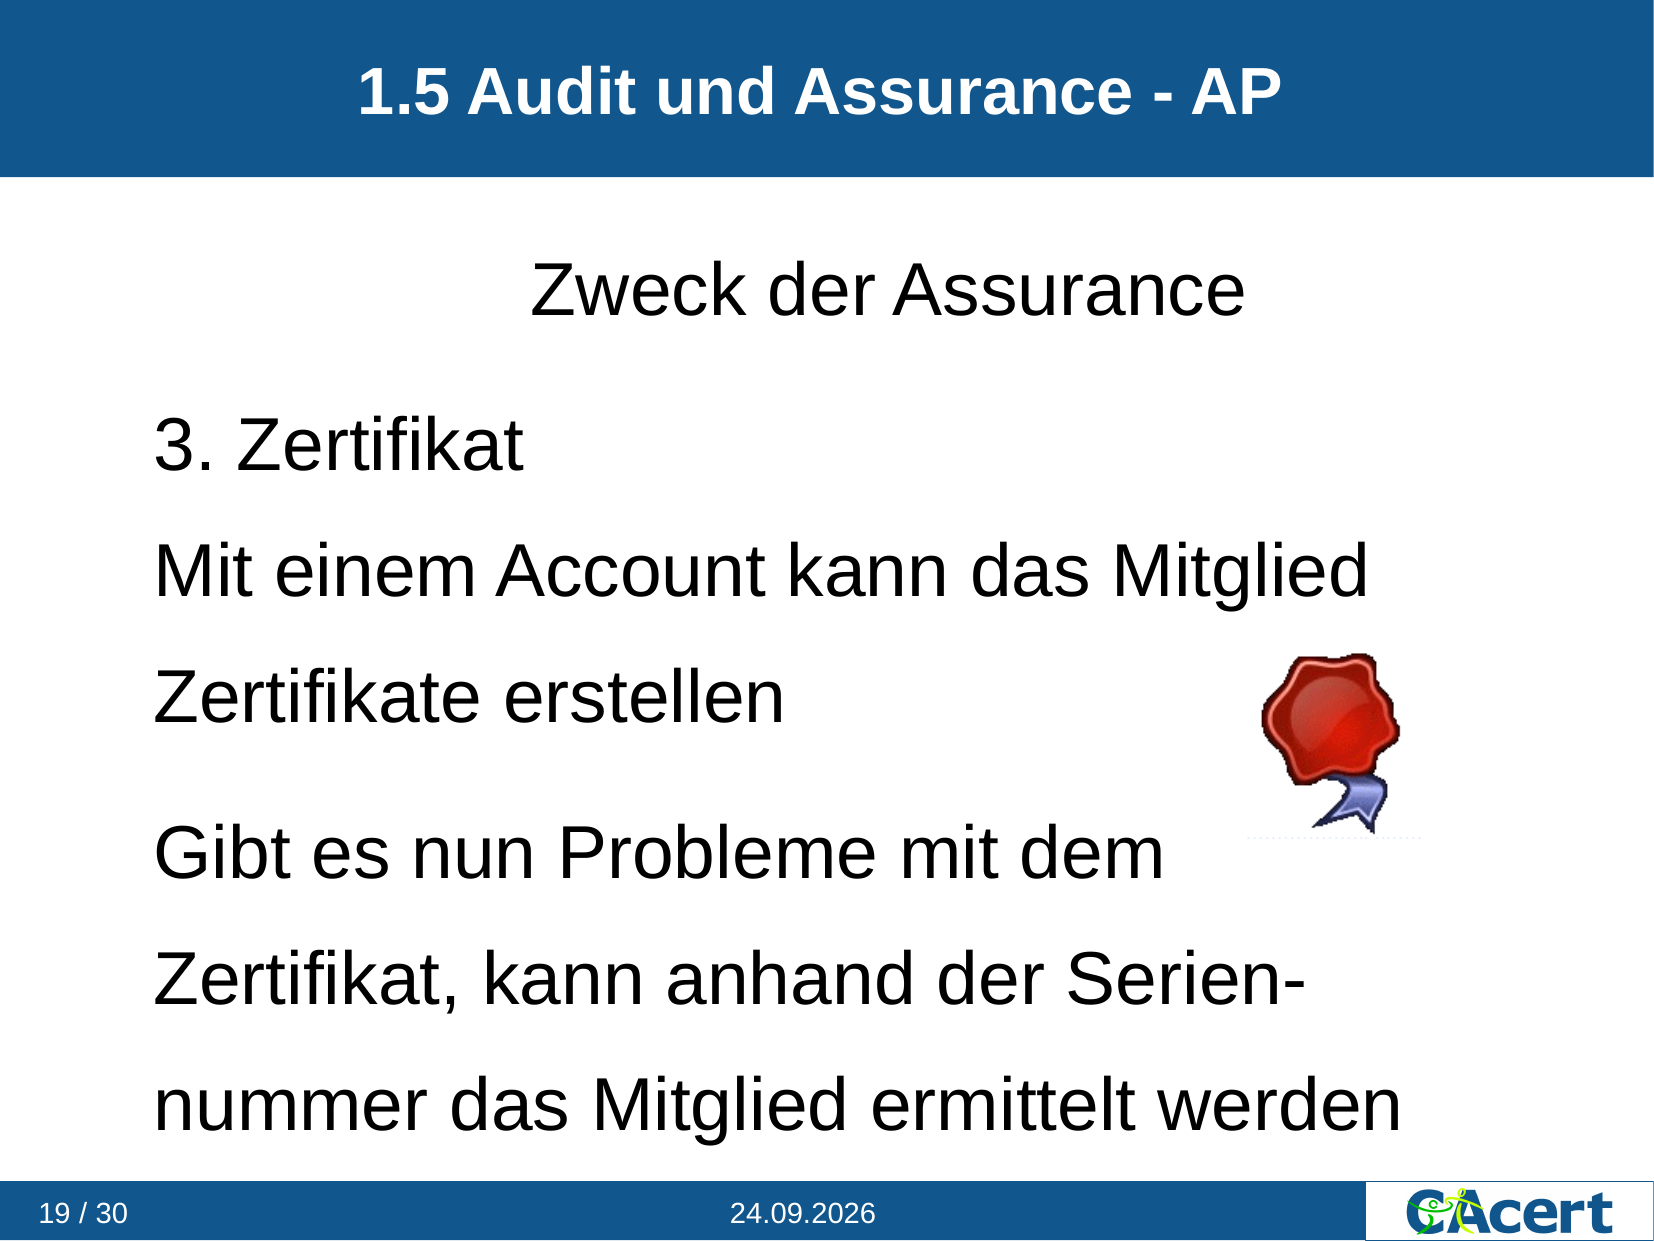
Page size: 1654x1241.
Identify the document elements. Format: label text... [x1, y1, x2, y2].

list Zweck der Assurance 3. Zertifikat Mit einem Account kann das Mitglied Zertifikate erstellen Gibt es nun Probleme mit dem Zertifikat, kann anhand der Serien- nummer das Mitglied ermittelt werden [82, 205, 1625, 1105]
picture [1240, 649, 1430, 839]
picture [1406, 1187, 1613, 1235]
title 1.5 Audit und Assurance - AP [76, 17, 1565, 166]
